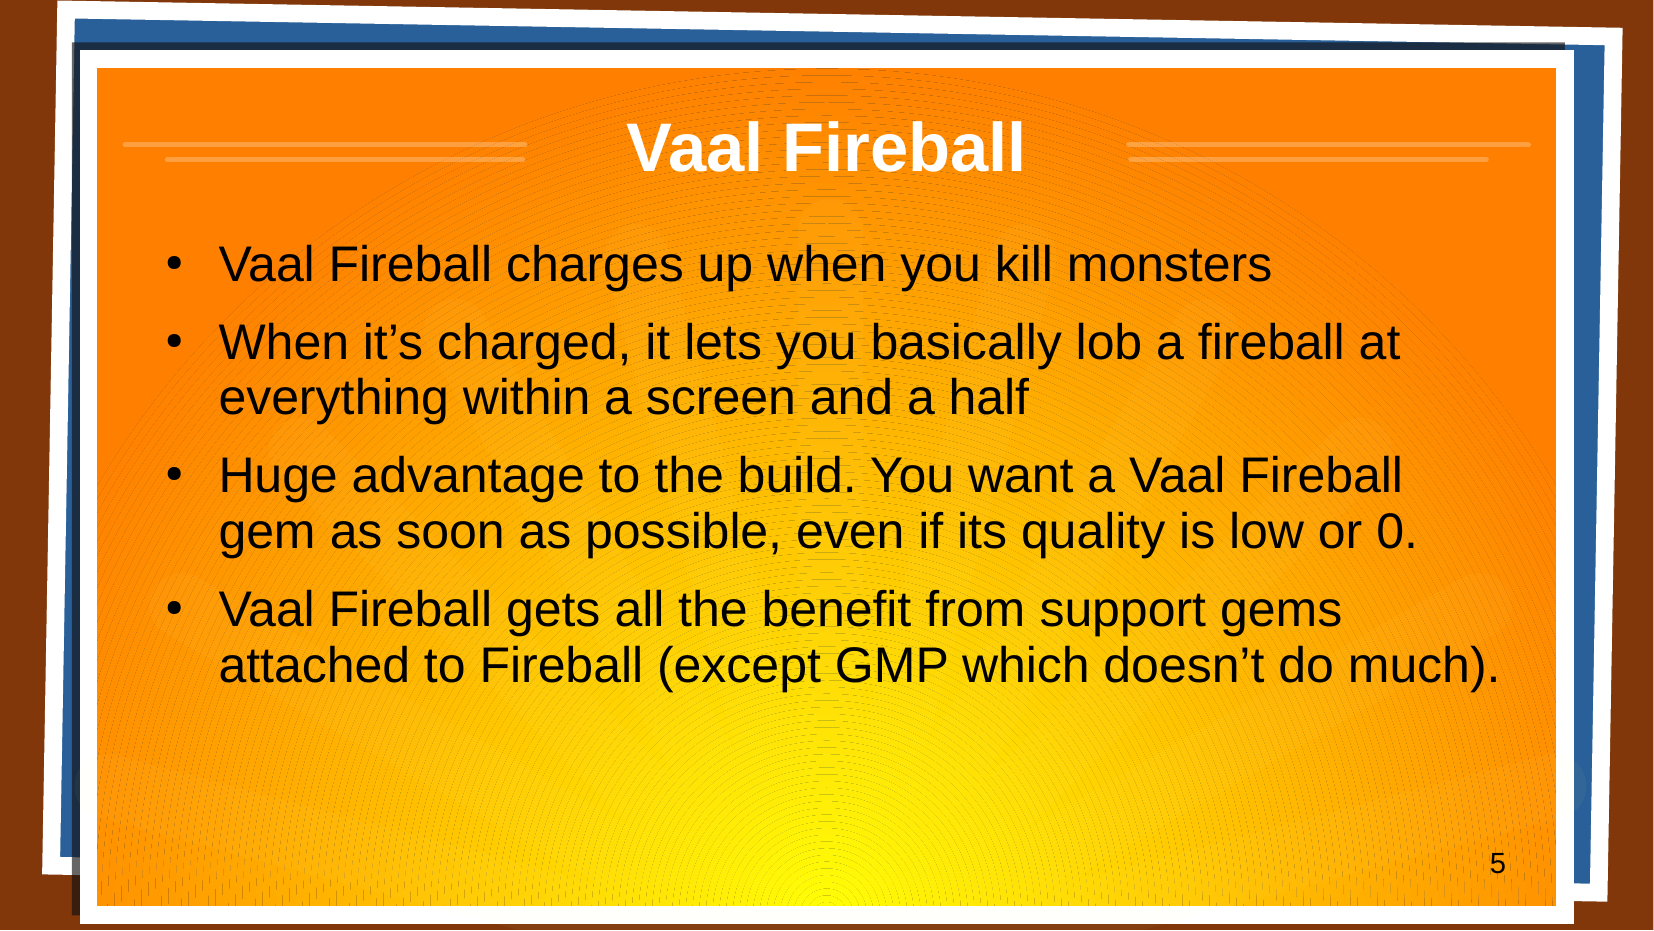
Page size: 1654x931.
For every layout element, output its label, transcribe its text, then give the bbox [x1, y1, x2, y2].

title Vaal Fireball [531, 73, 1123, 222]
list Vaal Fireball charges up when you kill monsters When it’s charged, it lets you basically lob a fireball at everything within a screen and a half Huge advantage to the build. You want a Vaal Fireball gem as soon as possible, even if its quality is low or 0. Vaal Fireball gets all the benefit from support gems attached to Fireball (except GMP which doesn’t do much). [147, 236, 1506, 827]
